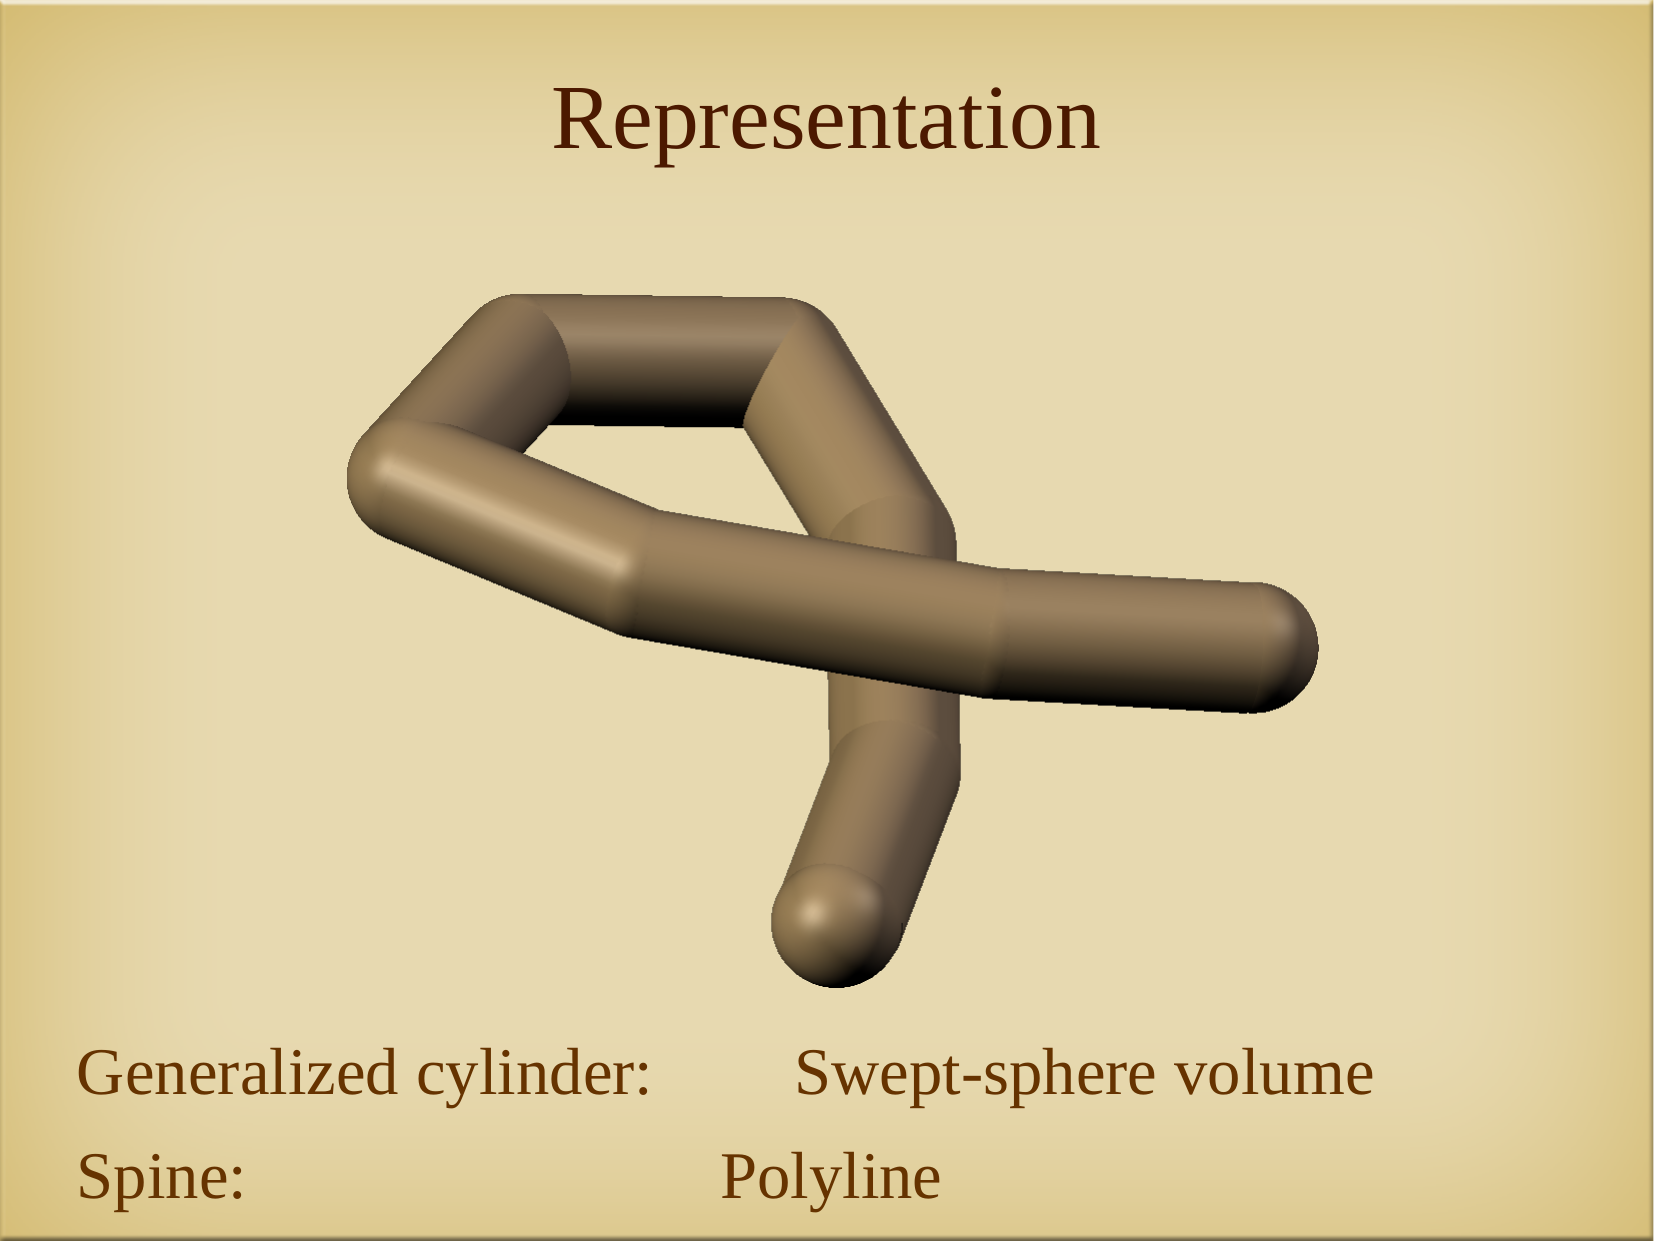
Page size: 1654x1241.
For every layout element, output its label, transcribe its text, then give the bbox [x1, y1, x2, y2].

title Representation [59, 58, 1595, 178]
picture [0, 0, 1654, 1241]
list Generalized cylinder: Swept-sphere volume Spine: Polyline [59, 206, 1595, 1214]
